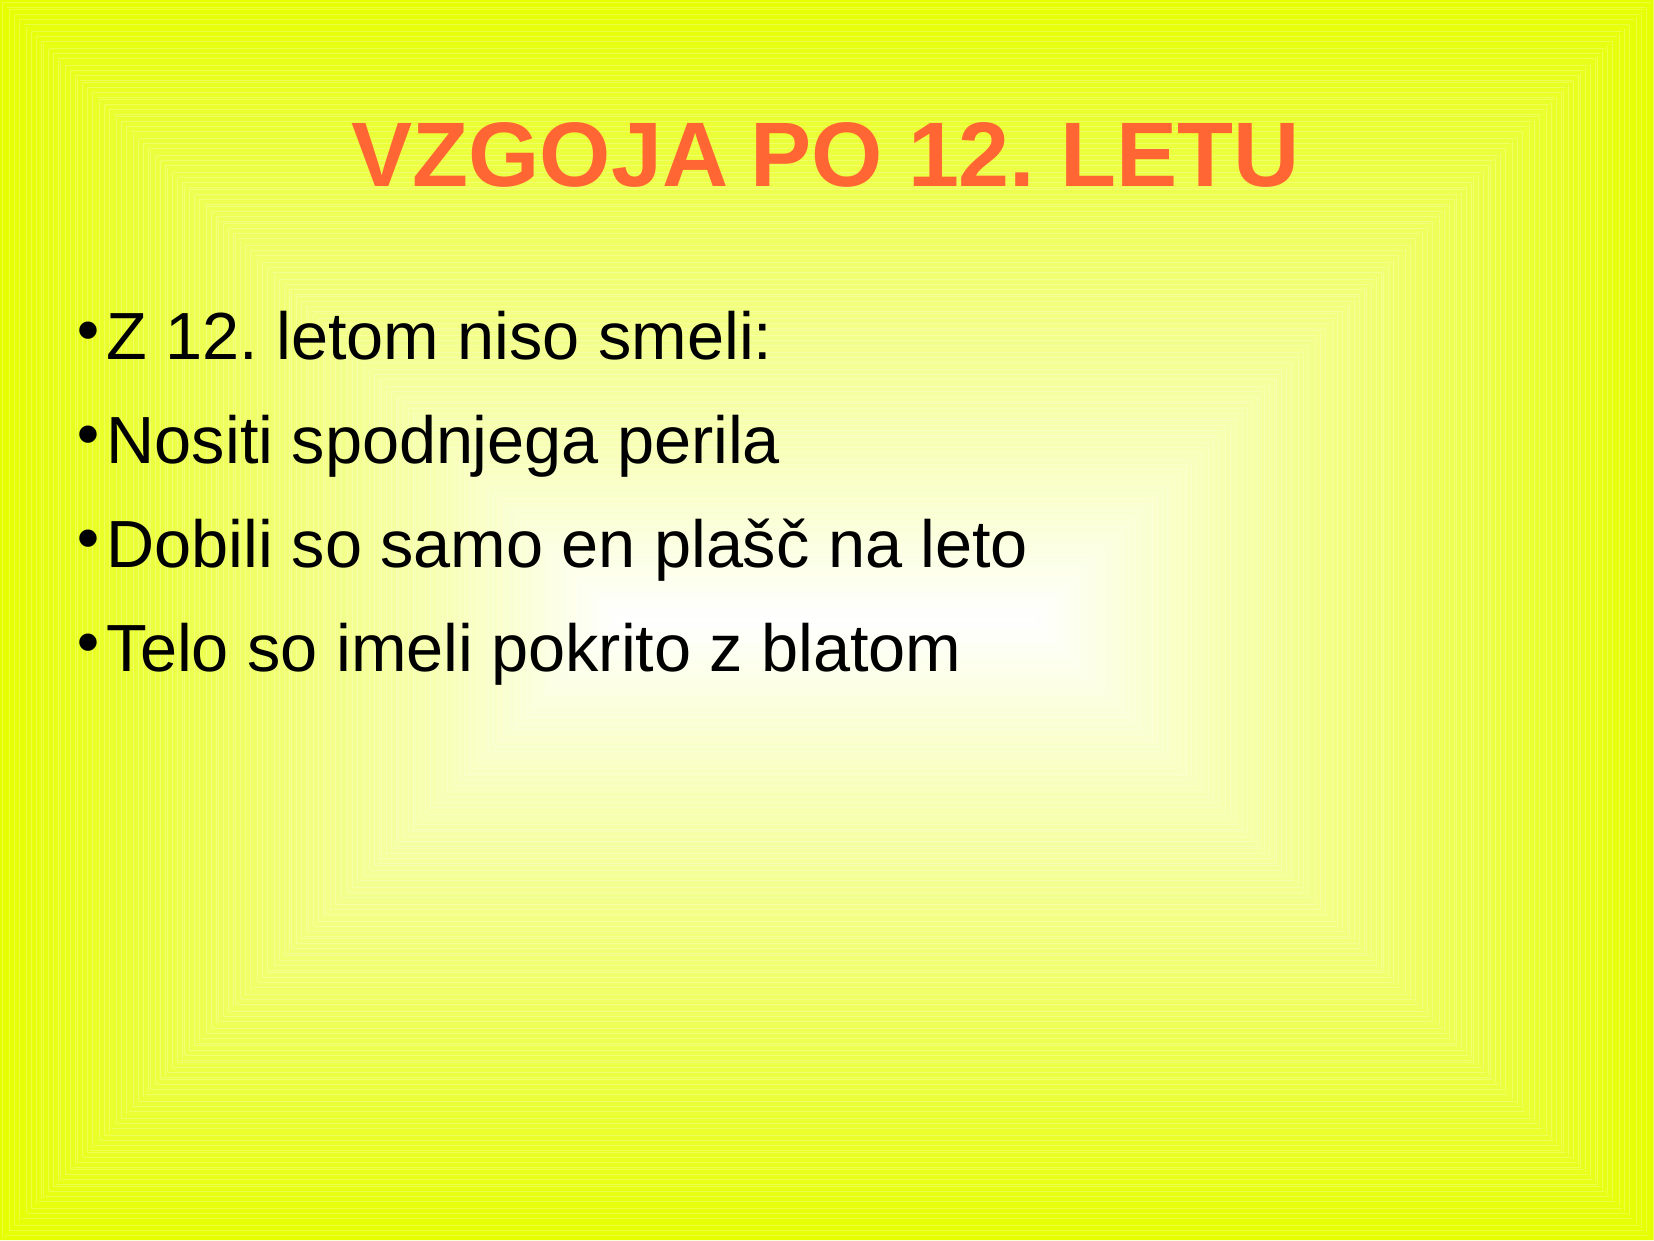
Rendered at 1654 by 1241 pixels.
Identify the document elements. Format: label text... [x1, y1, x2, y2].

list Z 12. letom niso smeli: Nositi spodnjega perila Dobili so samo en plašč na leto Telo so imeli pokrito z blatom [76, 295, 1565, 1099]
title VZGOJA PO 12. LETU [82, 46, 1571, 260]
